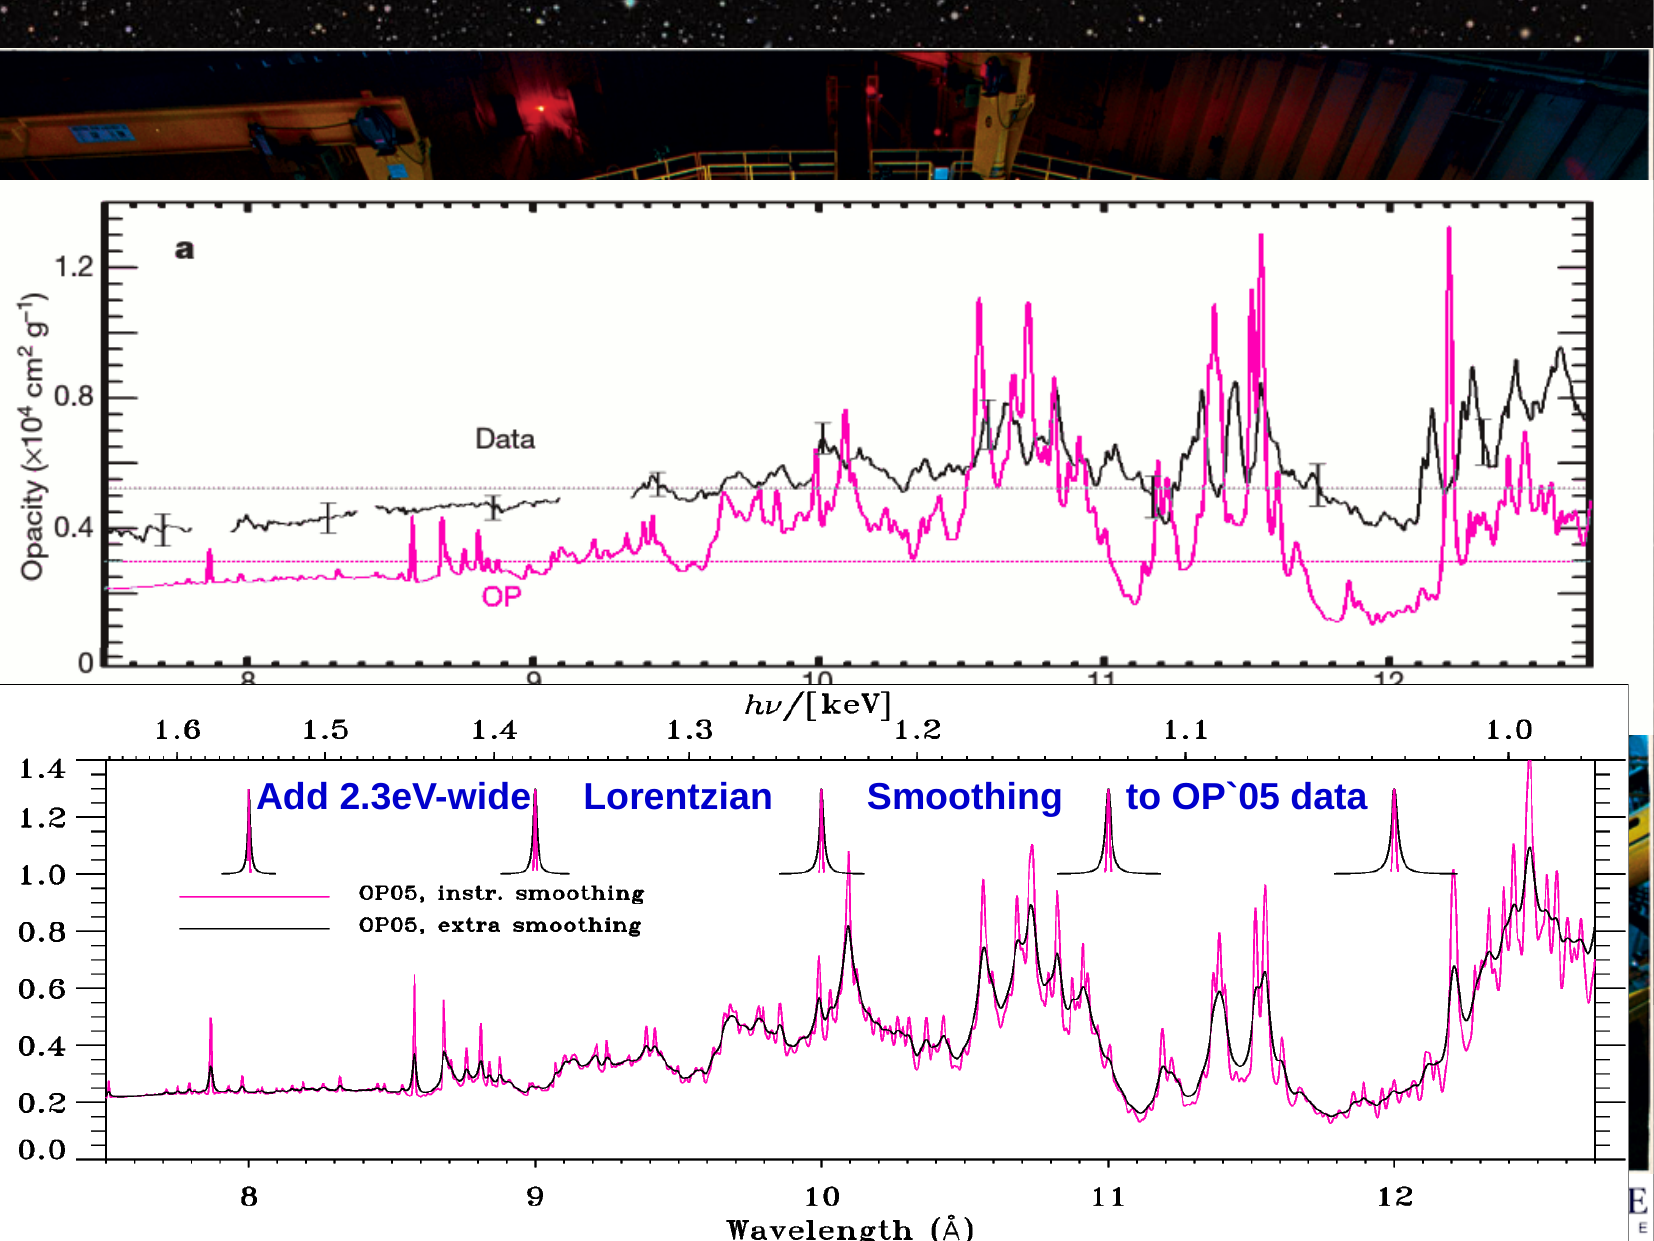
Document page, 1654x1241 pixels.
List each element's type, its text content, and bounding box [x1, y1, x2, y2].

title Solution: Increase Z or Opacity [82, 2, 1571, 48]
picture [0, 0, 1654, 1241]
